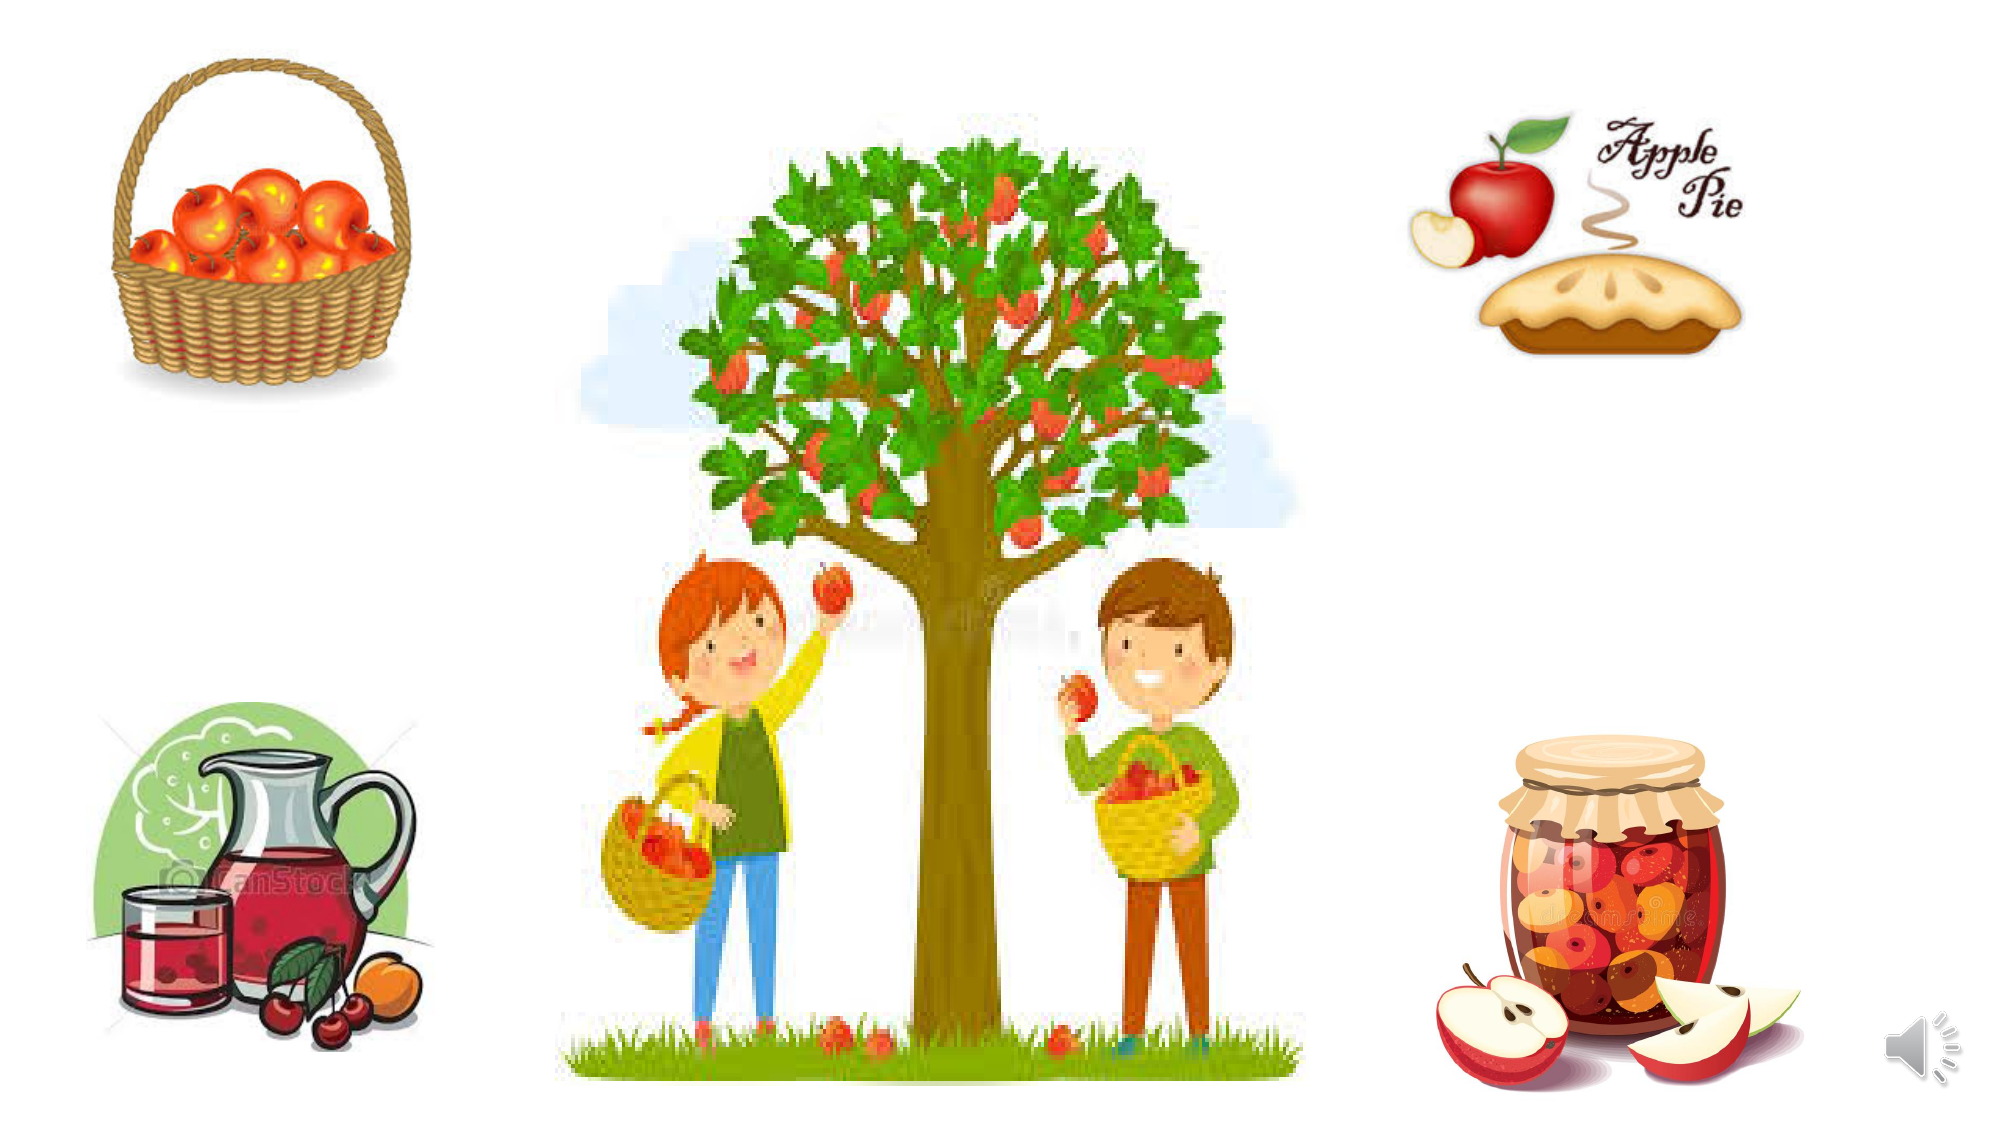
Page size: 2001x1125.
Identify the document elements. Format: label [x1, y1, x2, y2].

picture [1411, 702, 1834, 1125]
picture [1395, 94, 1771, 363]
picture [86, 702, 435, 1052]
picture [99, 37, 422, 419]
picture [1884, 1009, 1965, 1090]
picture [555, 113, 1310, 1086]
